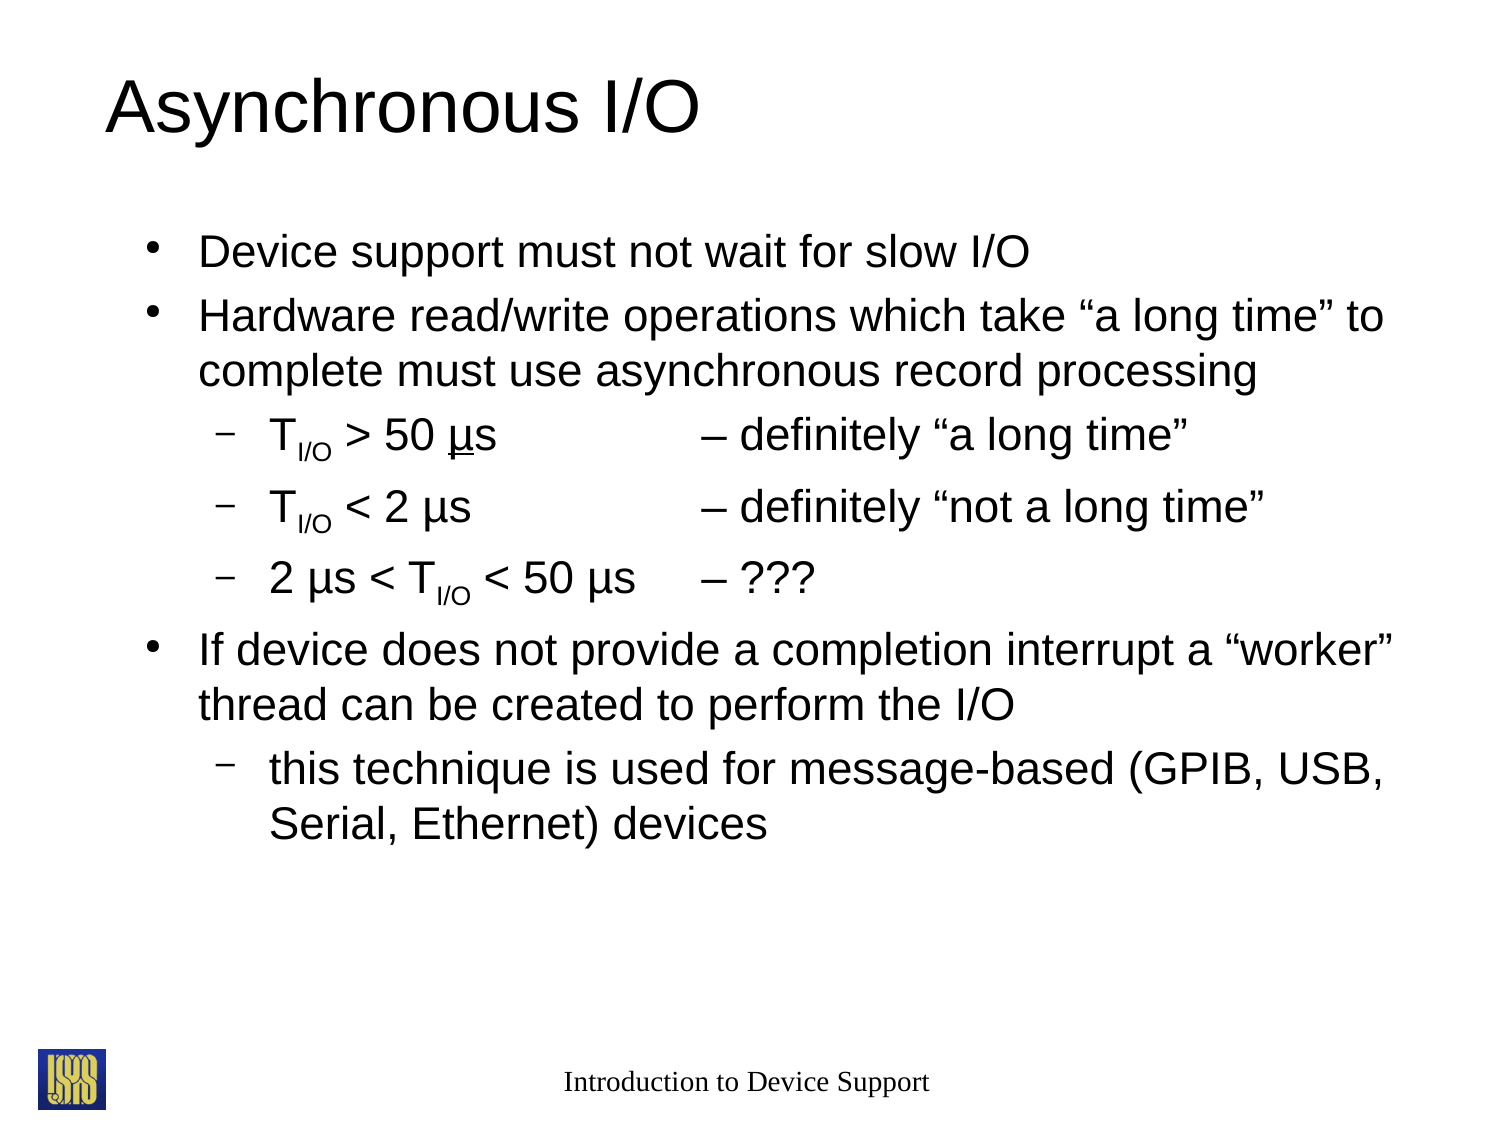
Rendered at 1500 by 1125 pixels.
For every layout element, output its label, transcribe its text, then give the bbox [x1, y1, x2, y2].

picture [38, 1049, 106, 1110]
list Device support must not wait for slow I/O Hardware read/write operations which take “a long time” to complete must use asynchronous record processing TI/O > 50 µs – definitely “a long time” TI/O < 2 µs – definitely “not a long time” 2 µs < TI/O < 50 µs – ??? If device does not provide a completion interrupt a “worker” thread can be created to perform the I/O this technique is used for message-based (GPIB, USB, Serial, Ethernet) devices [112, 213, 1457, 858]
title Asynchronous I/O [55, 57, 1361, 156]
